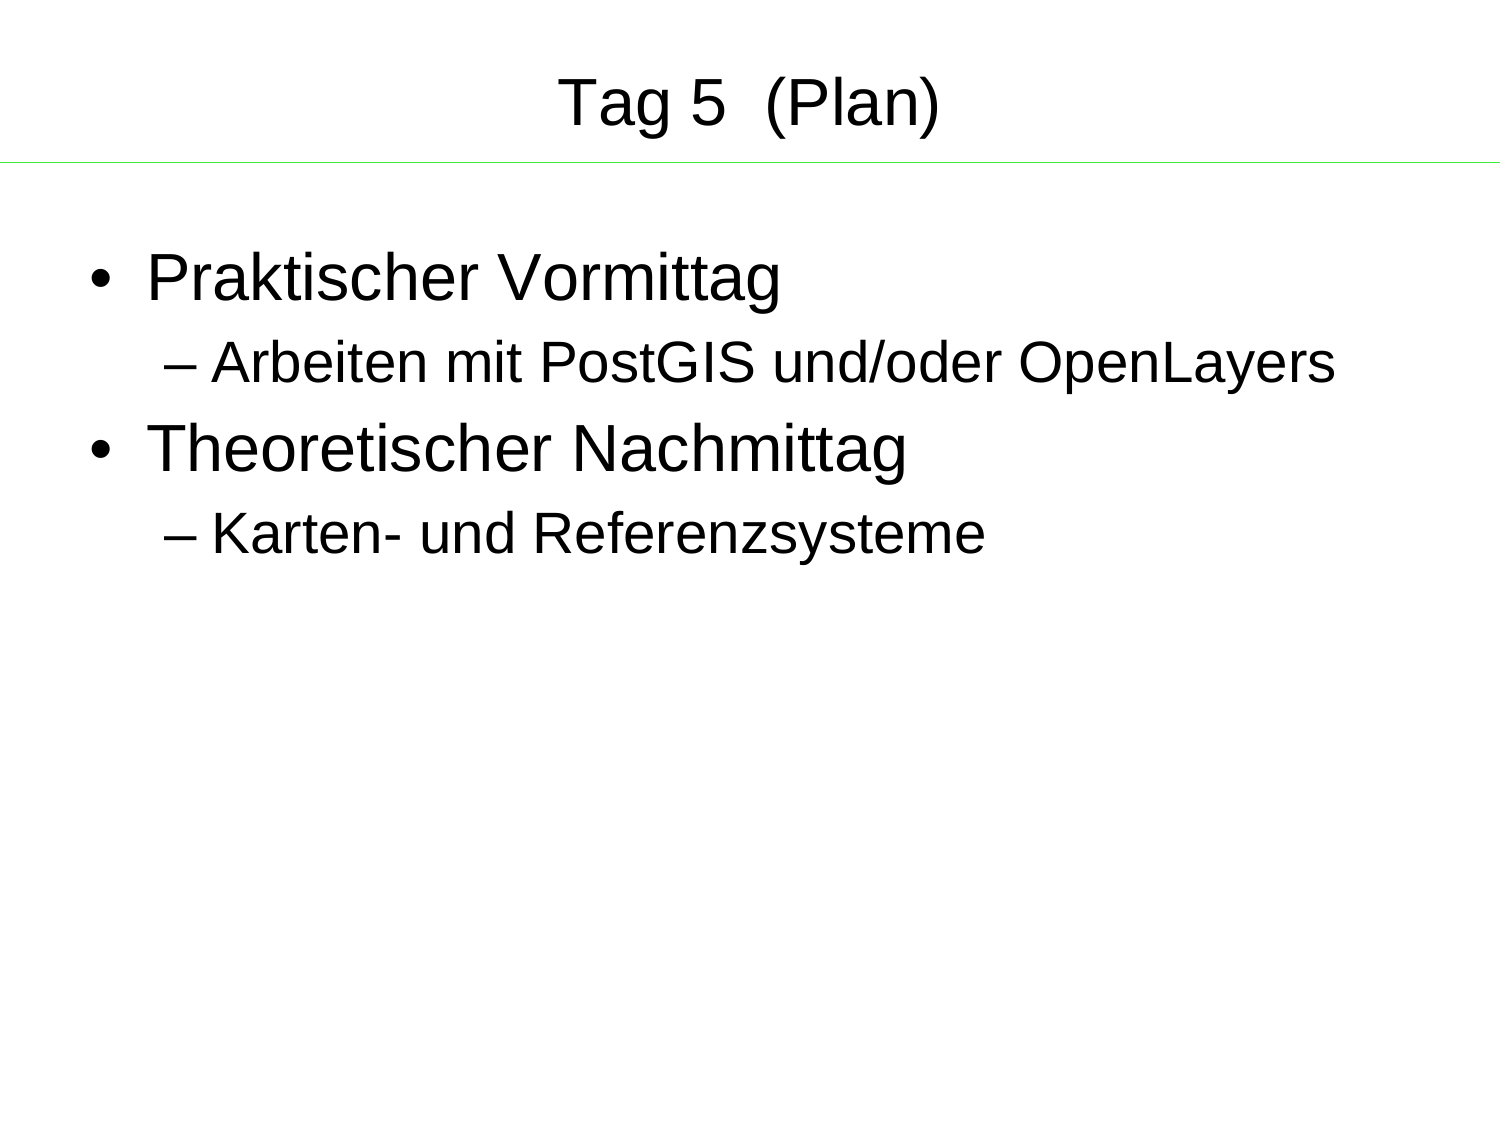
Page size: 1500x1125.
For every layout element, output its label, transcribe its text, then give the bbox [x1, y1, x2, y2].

list Praktischer Vormittag Arbeiten mit PostGIS und/oder OpenLayers Theoretischer Nachmittag Karten- und Referenzsysteme [75, 232, 1426, 1071]
title Tag 5 (Plan) [75, 49, 1426, 155]
